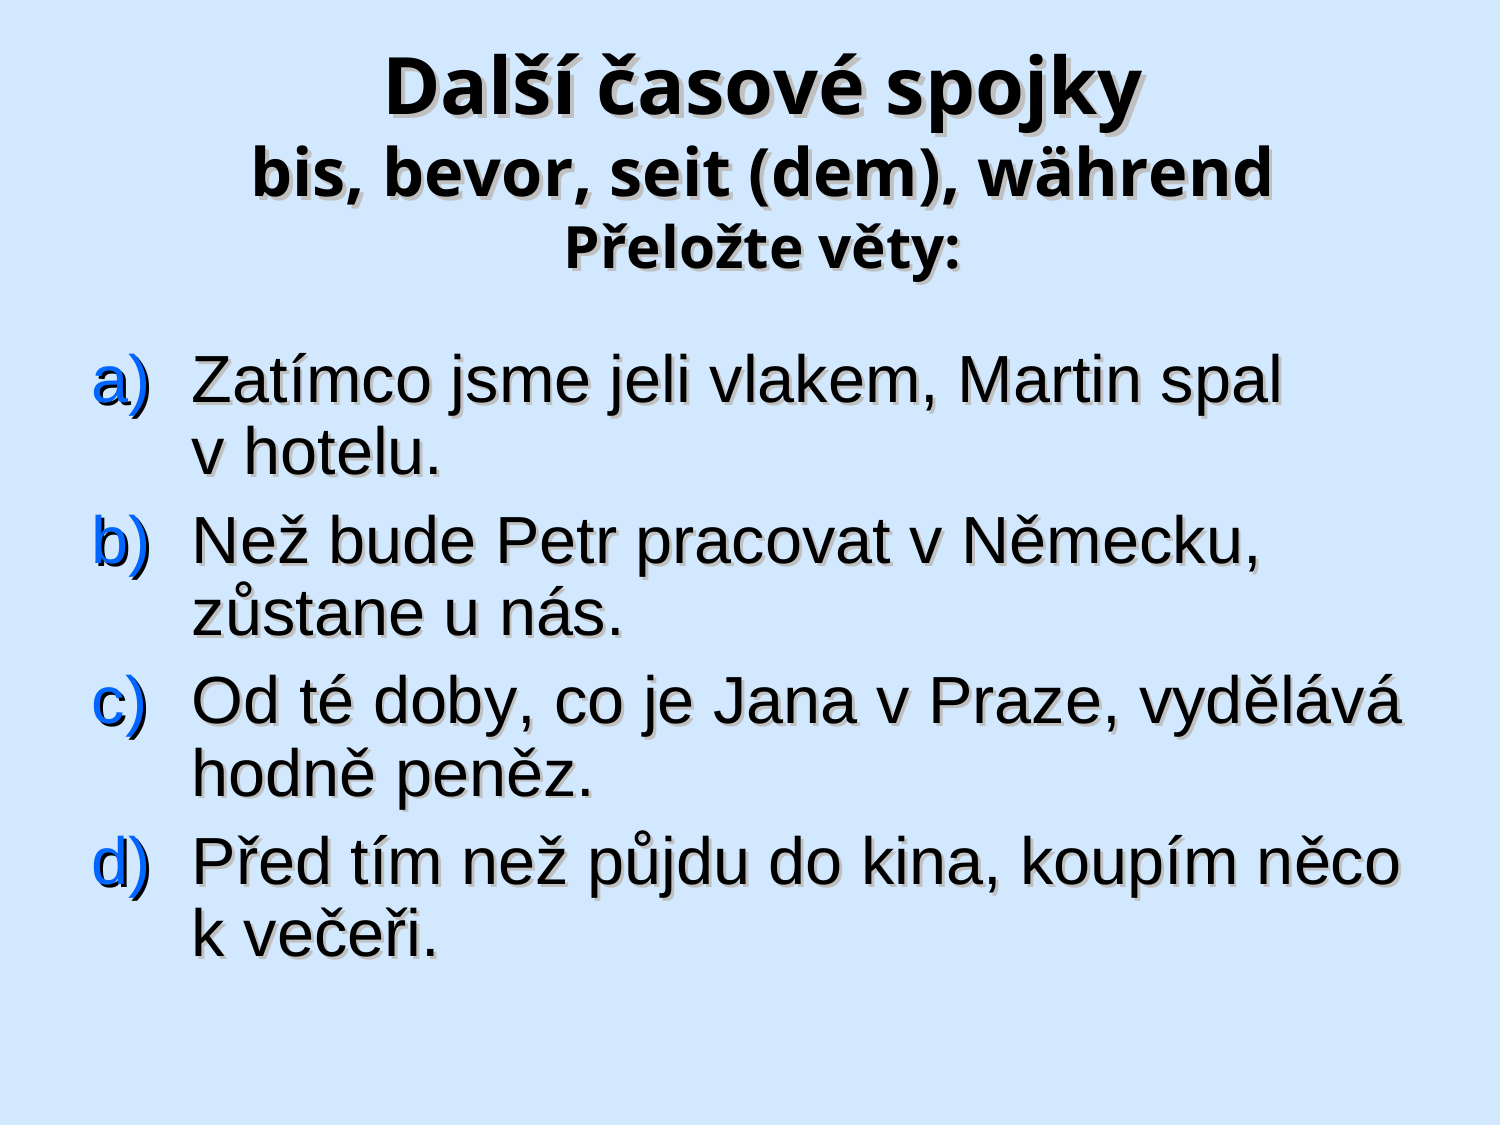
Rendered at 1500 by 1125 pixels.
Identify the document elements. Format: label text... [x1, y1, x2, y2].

title Další časové spojky bis, bevor, seit (dem), während Přeložte věty: [75, 27, 1451, 288]
list Zatímco jsme jeli vlakem, Martin spal v hotelu. Než bude Petr pracovat v Německu, zůstane u nás. Od té doby, co je Jana v Praze, vydělává hodně peněz. Před tím než půjdu do kina, koupím něco k večeři. [76, 337, 1452, 1026]
